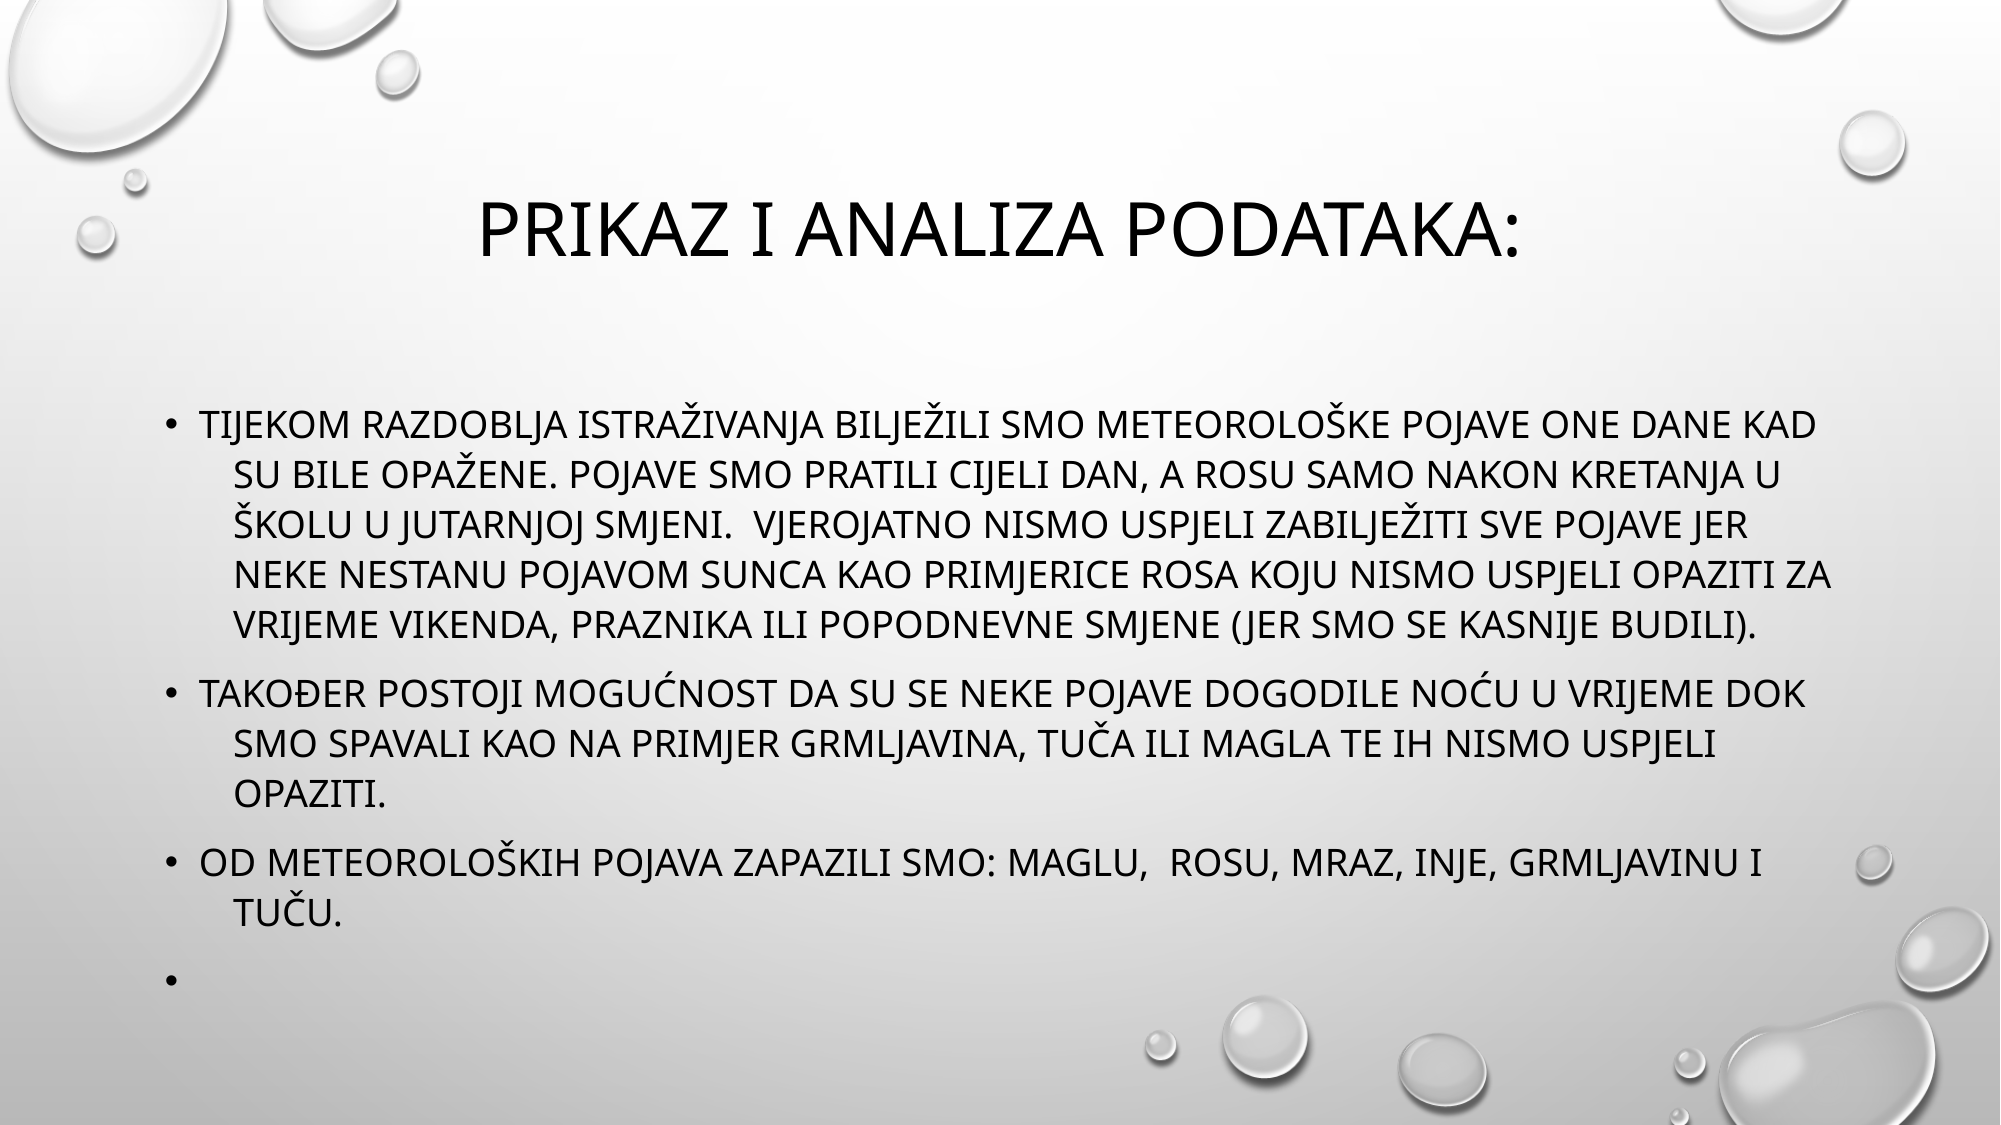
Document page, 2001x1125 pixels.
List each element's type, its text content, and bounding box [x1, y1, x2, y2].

list Tijekom razdoblja istraživanja bilježili smo meteorološke pojave one dane kad su bile opažene. Pojave smo pratili cijeli dan, a rosu samo nakon kretanja u školu u jutarnjoj smjeni. Vjerojatno nismo uspjeli zabilježiti sve pojave jer neke nestanu pojavom Sunca kao primjerice rosa koju nismo uspjeli opaziti za vrijeme vikenda, praznika ili popodnevne smjene (jer smo se kasnije budili). Također postoji mogućnost da su se neke pojave dogodile noću u vrijeme dok smo spavali kao na primjer grmljavina, tuča ili magla te ih nismo uspjeli opaziti. Od meteoroloških pojava zapazili smo: maglu, rosu, mraz, inje, grmljavinu i tuču. [149, 388, 1850, 950]
title Prikaz i analiza podataka: [149, 101, 1851, 364]
